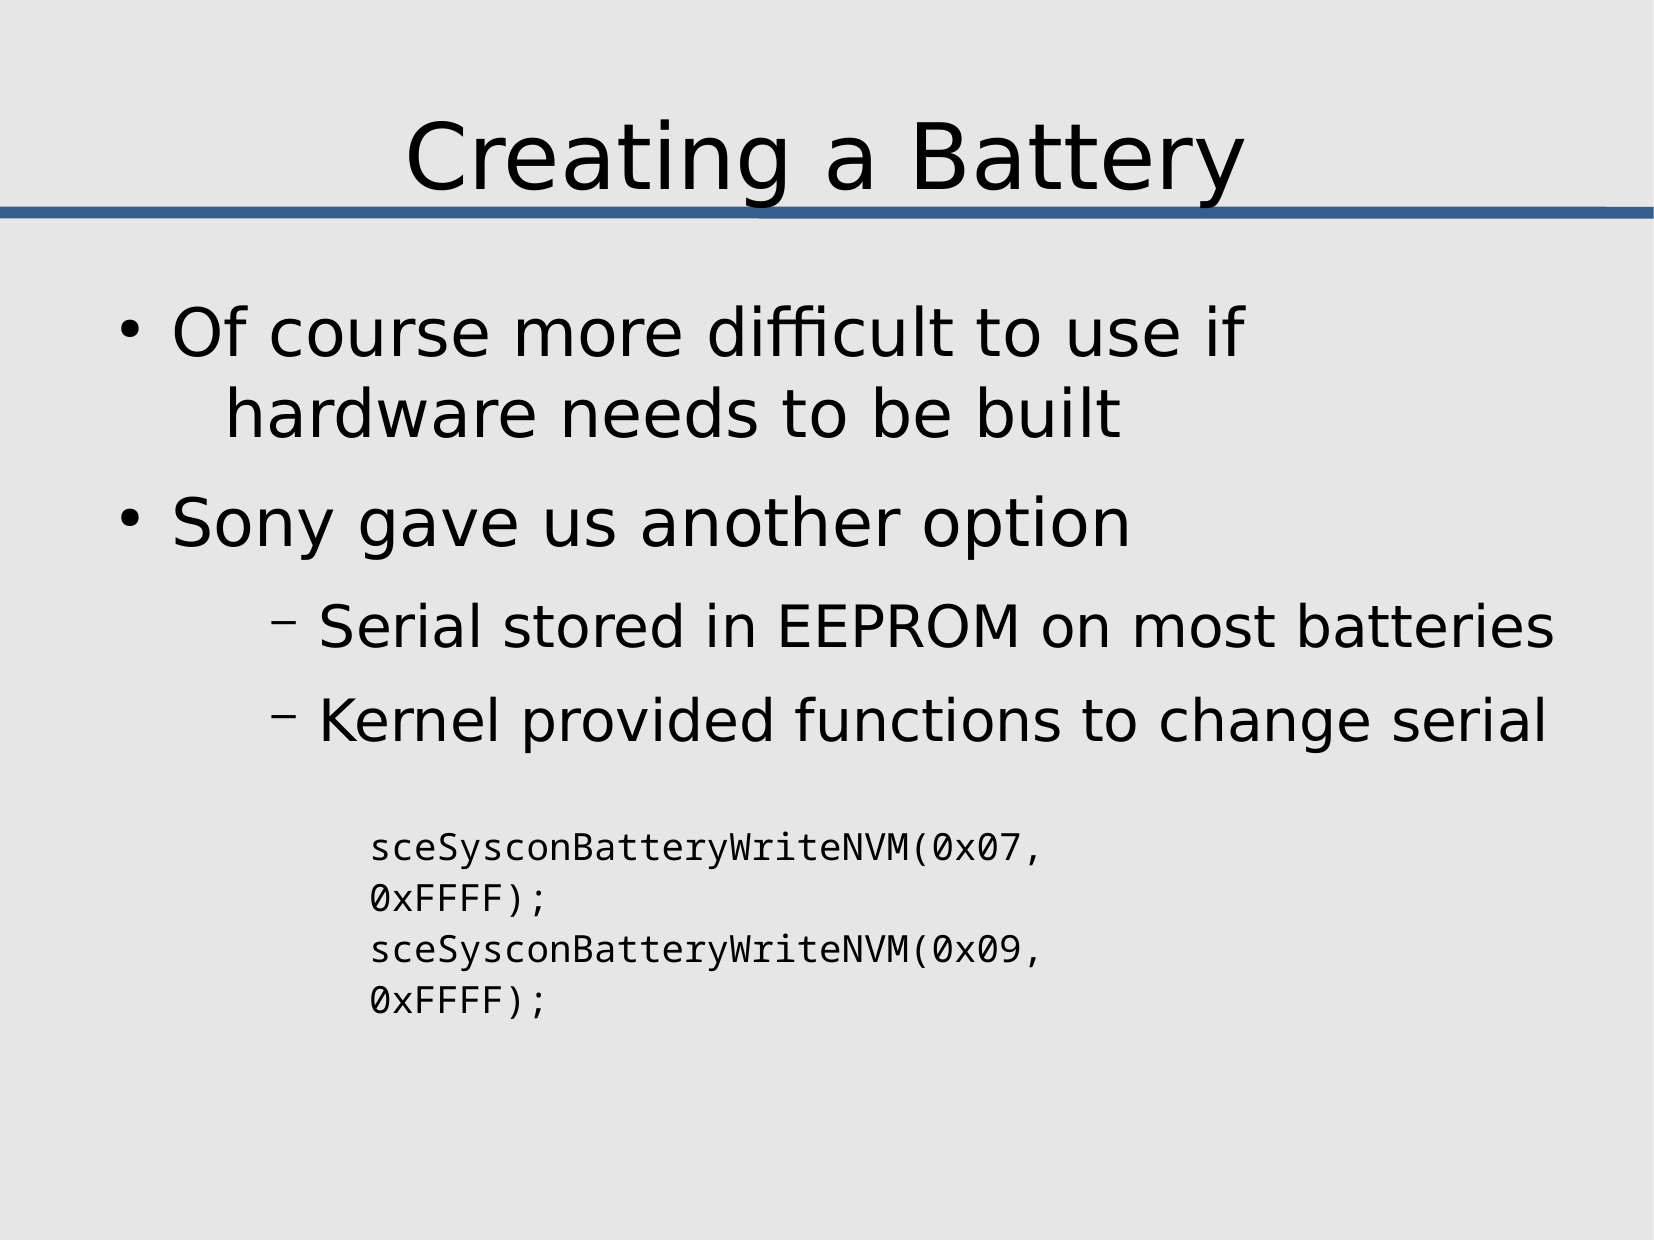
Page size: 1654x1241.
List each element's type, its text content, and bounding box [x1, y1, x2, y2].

title Creating a Battery [82, 56, 1571, 250]
text_box [370, 944, 402, 1018]
text_box sceSysconBatteryWriteNVM(0x07, 0xFFFF); sceSysconBatteryWriteNVM(0x09, 0xFFFF); [354, 813, 1252, 916]
list Of course more difficult to use if hardware needs to be built Sony gave us another option Serial stored in EEPROM on most batteries Kernel provided functions to change serial [82, 290, 1571, 1094]
